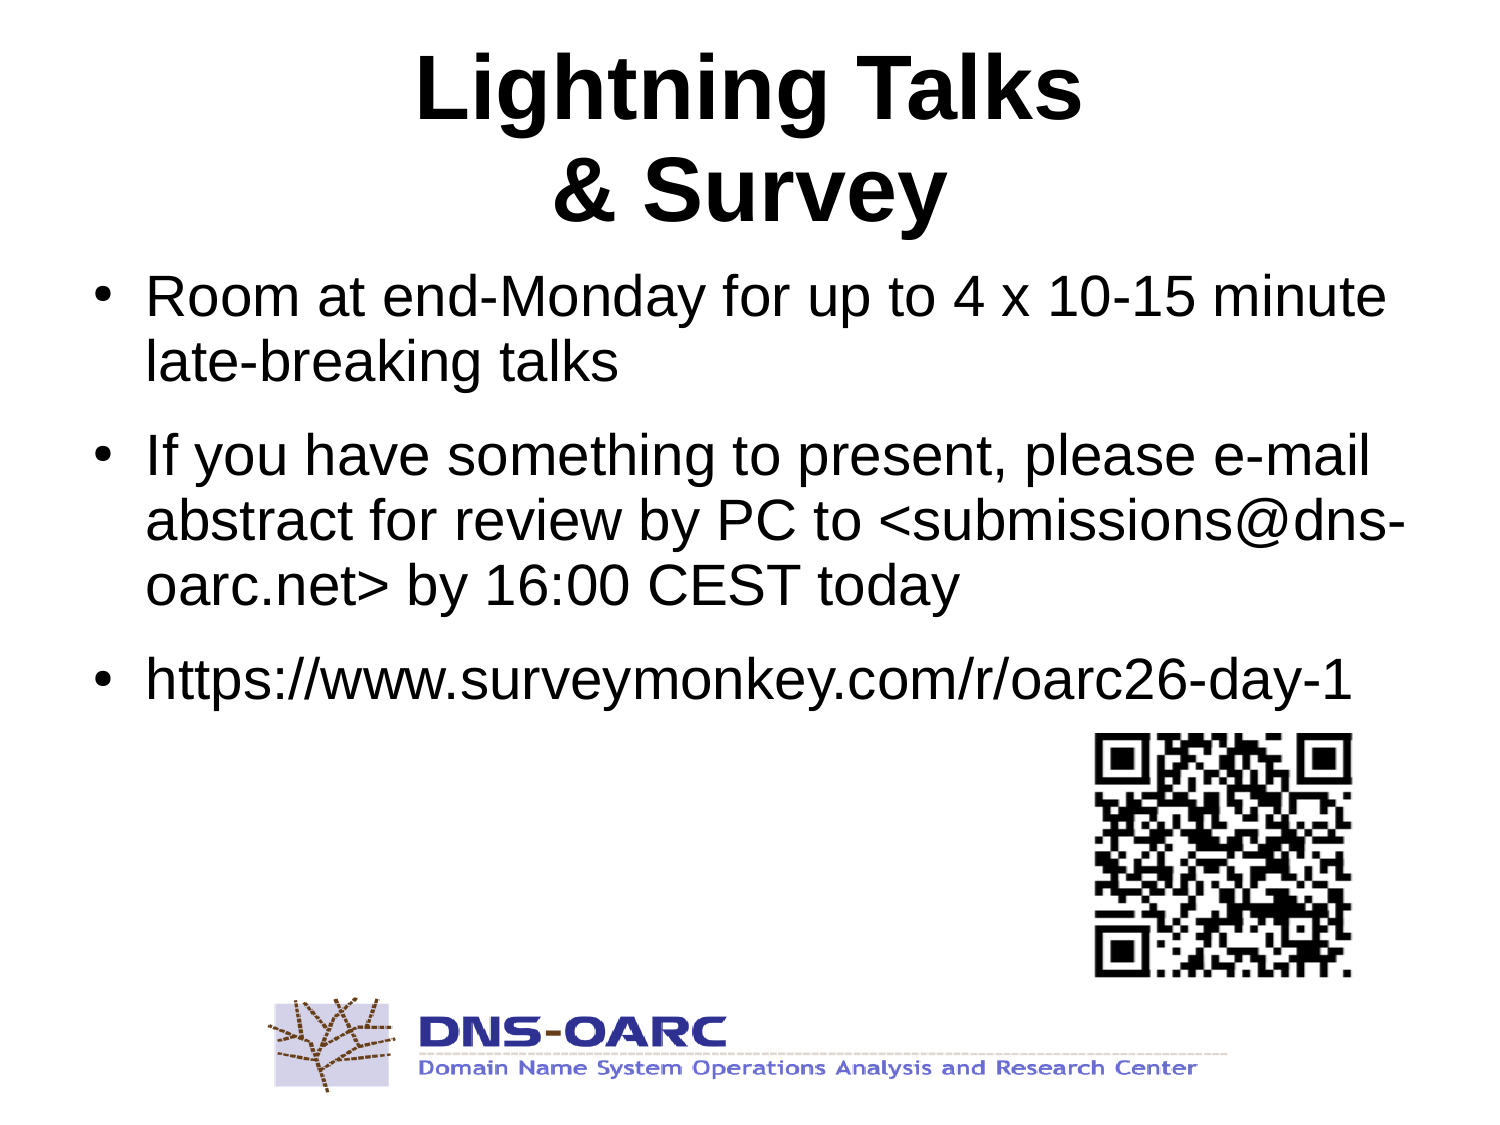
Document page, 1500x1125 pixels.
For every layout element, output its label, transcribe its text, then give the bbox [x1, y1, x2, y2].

list Room at end-Monday for up to 4 x 10-15 minute late-breaking talks If you have something to present, please e-mail abstract for review by PC to <submissions@dns-oarc.net> by 16:00 CEST today https://www.surveymonkey.com/r/oarc26-day-1 [75, 263, 1425, 916]
picture [214, 733, 1486, 1099]
title Lightning Talks & Survey [75, 36, 1425, 242]
